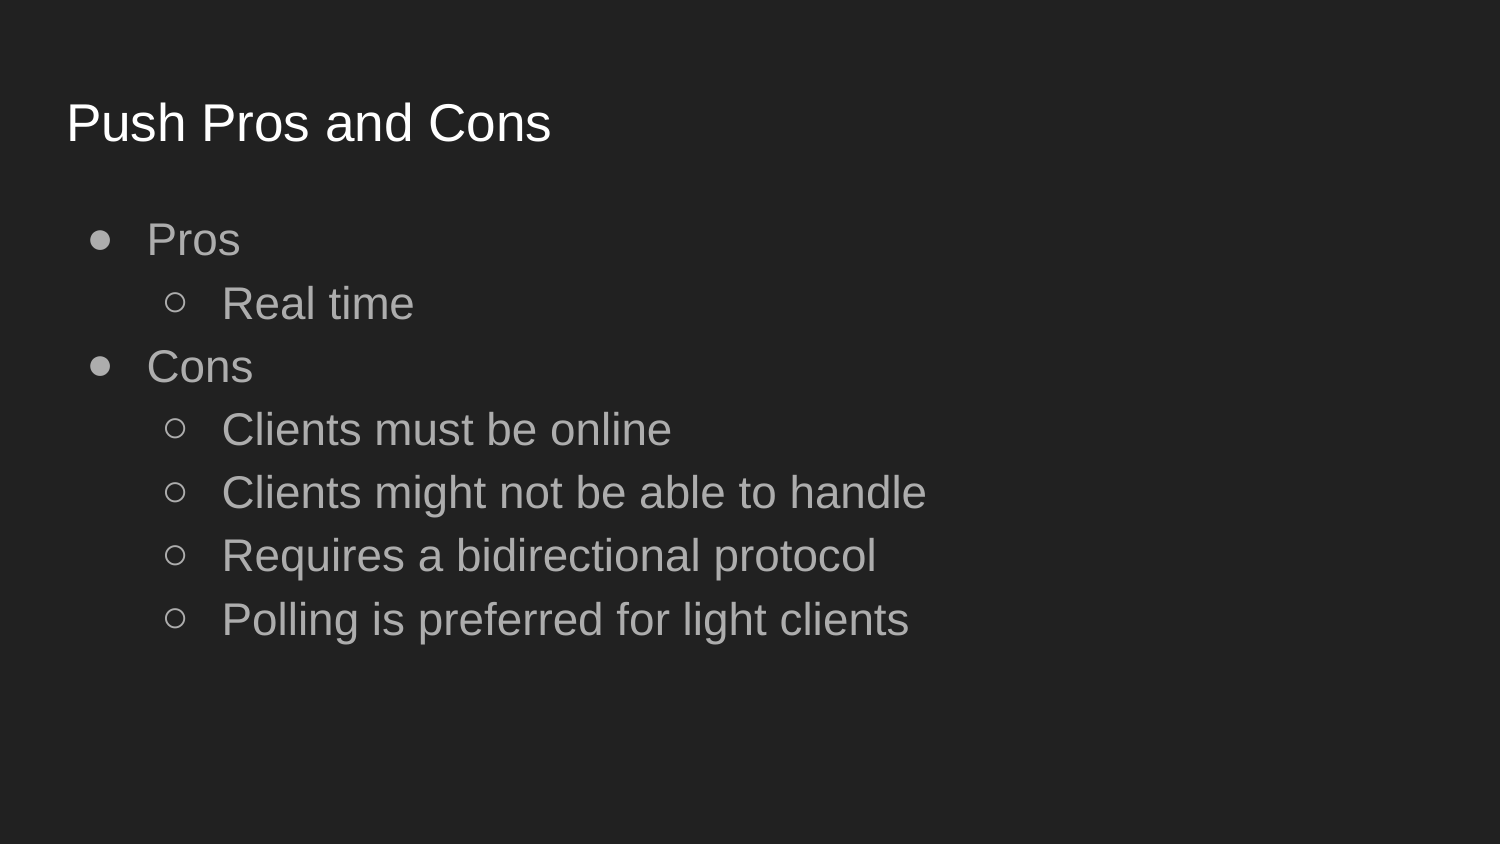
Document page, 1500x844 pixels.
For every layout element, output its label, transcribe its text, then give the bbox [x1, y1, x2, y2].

title Push Pros and Cons [51, 72, 1449, 167]
list Pros Real time Cons Clients must be online Clients might not be able to handle Requires a bidirectional protocol Polling is preferred for light clients [56, 186, 1248, 732]
